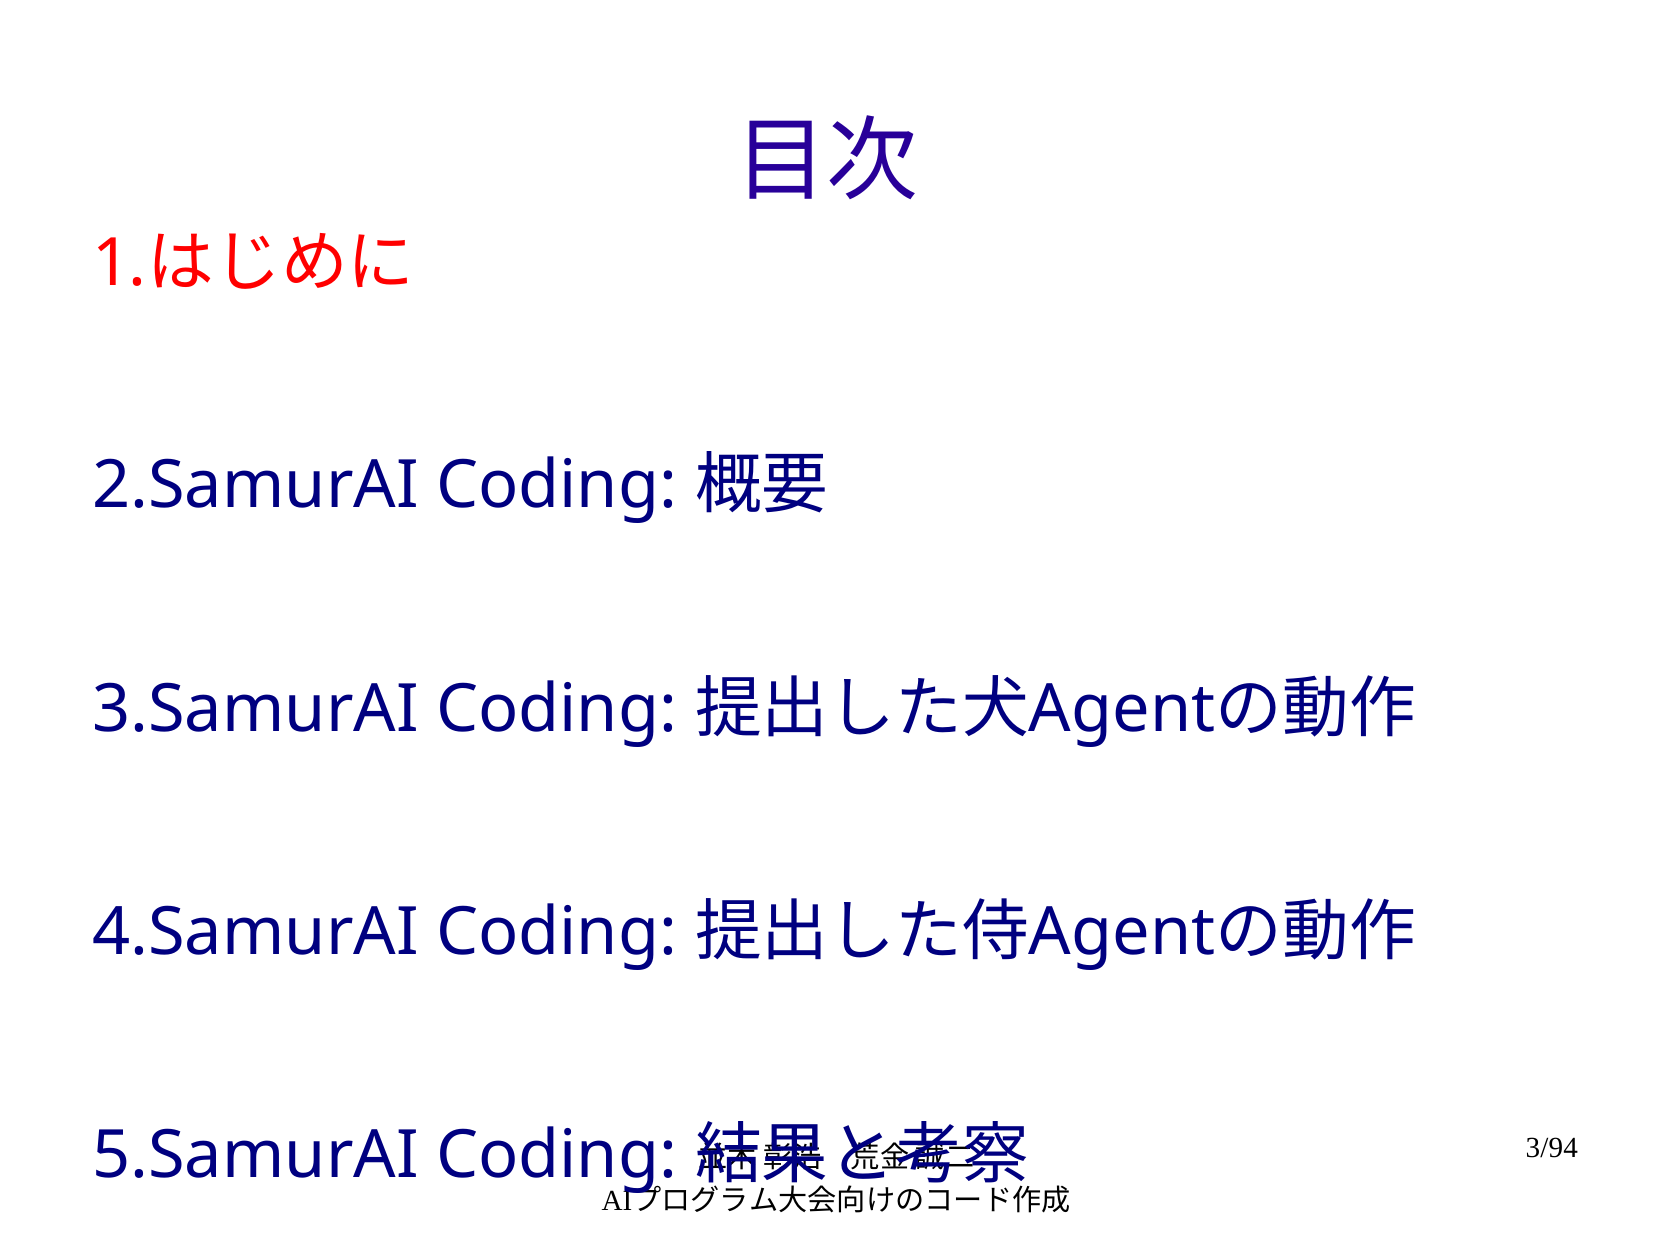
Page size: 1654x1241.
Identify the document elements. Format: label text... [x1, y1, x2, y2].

title 目次 [82, 49, 1571, 257]
list はじめに SamurAI Coding: 概要 SamurAI Coding: 提出した犬Agentの動作 SamurAI Coding: 提出した侍Agentの動作 SamurAI Coding: 結果と考察 Mario AI Championship [92, 207, 1548, 1241]
